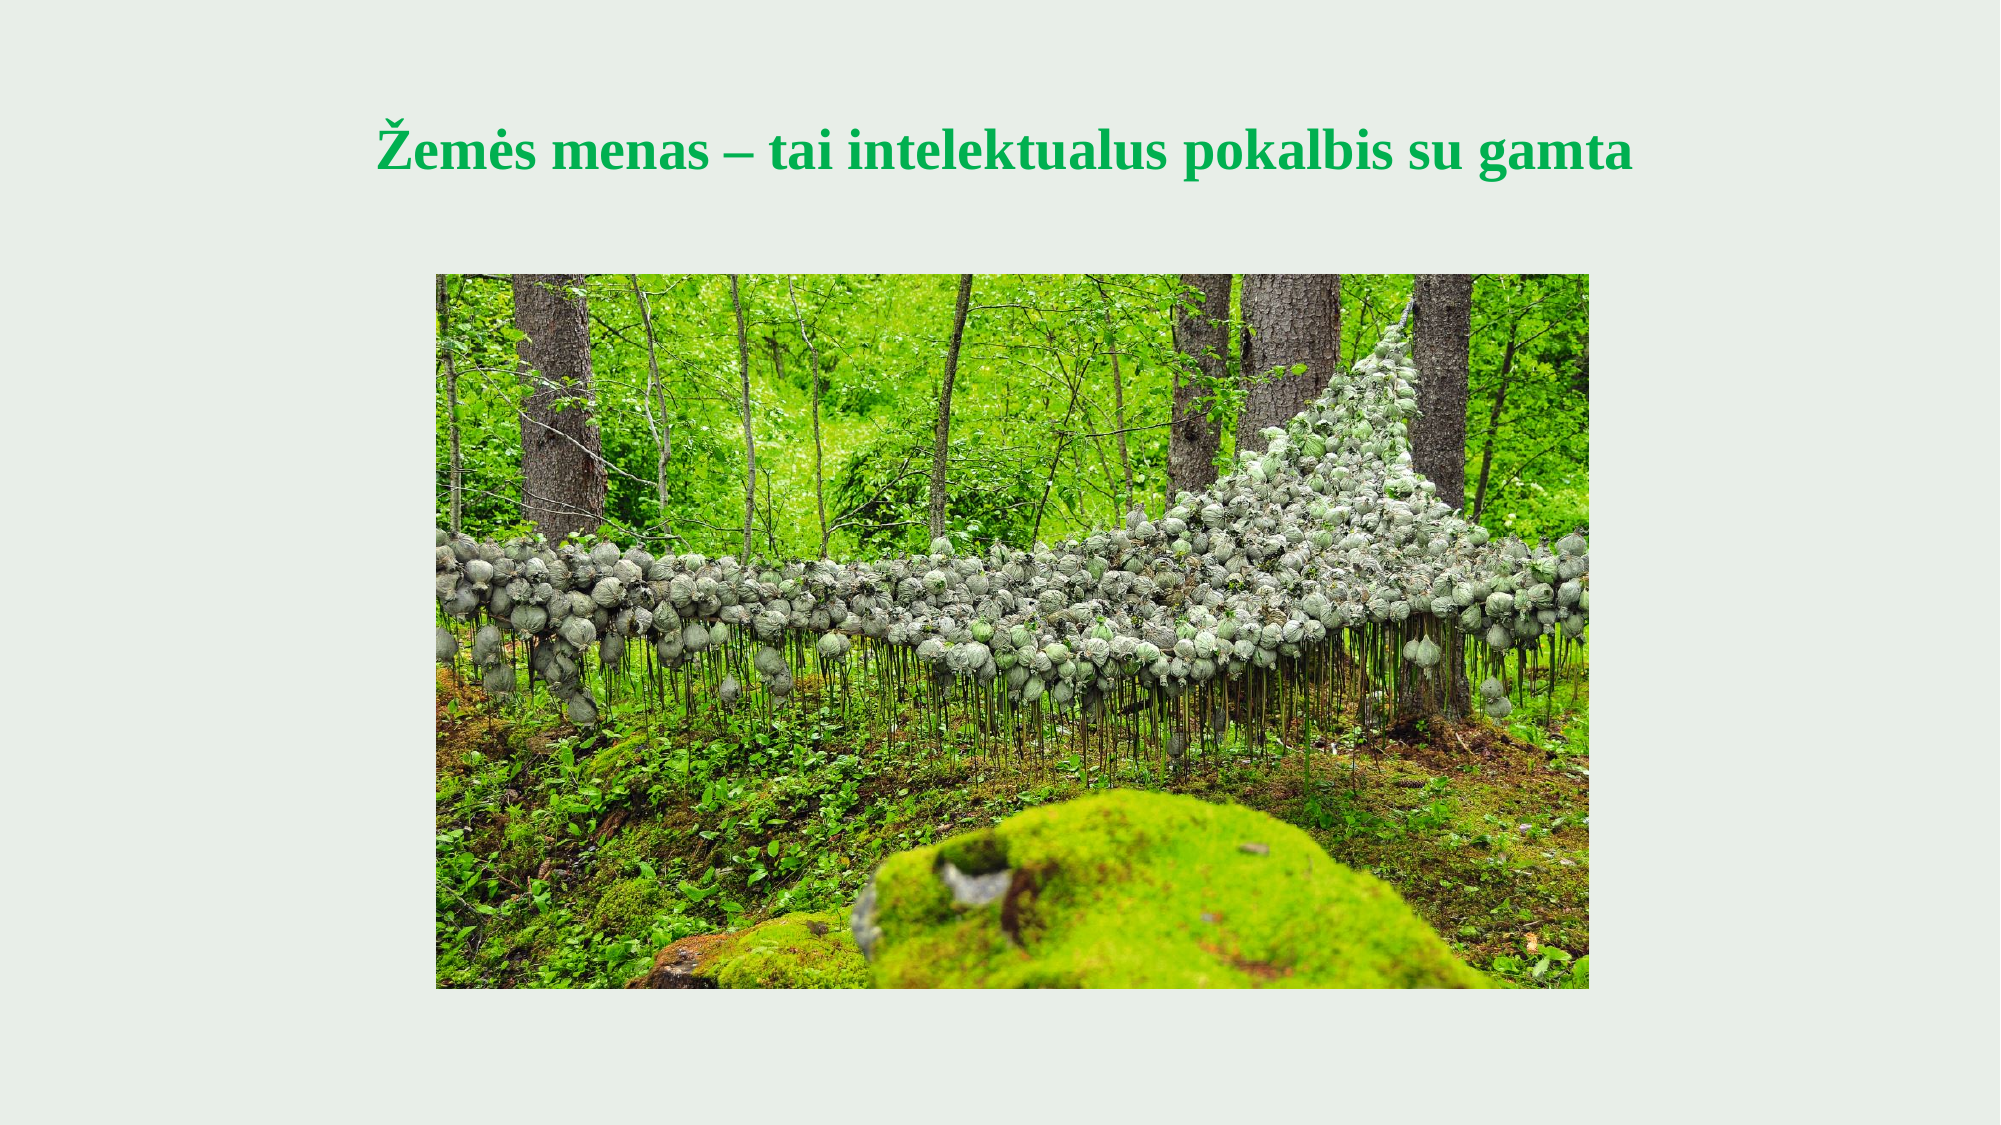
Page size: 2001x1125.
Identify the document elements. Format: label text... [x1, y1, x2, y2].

title Žemės menas – tai intelektualus pokalbis su gamta [225, 112, 1801, 357]
picture [436, 274, 1589, 989]
